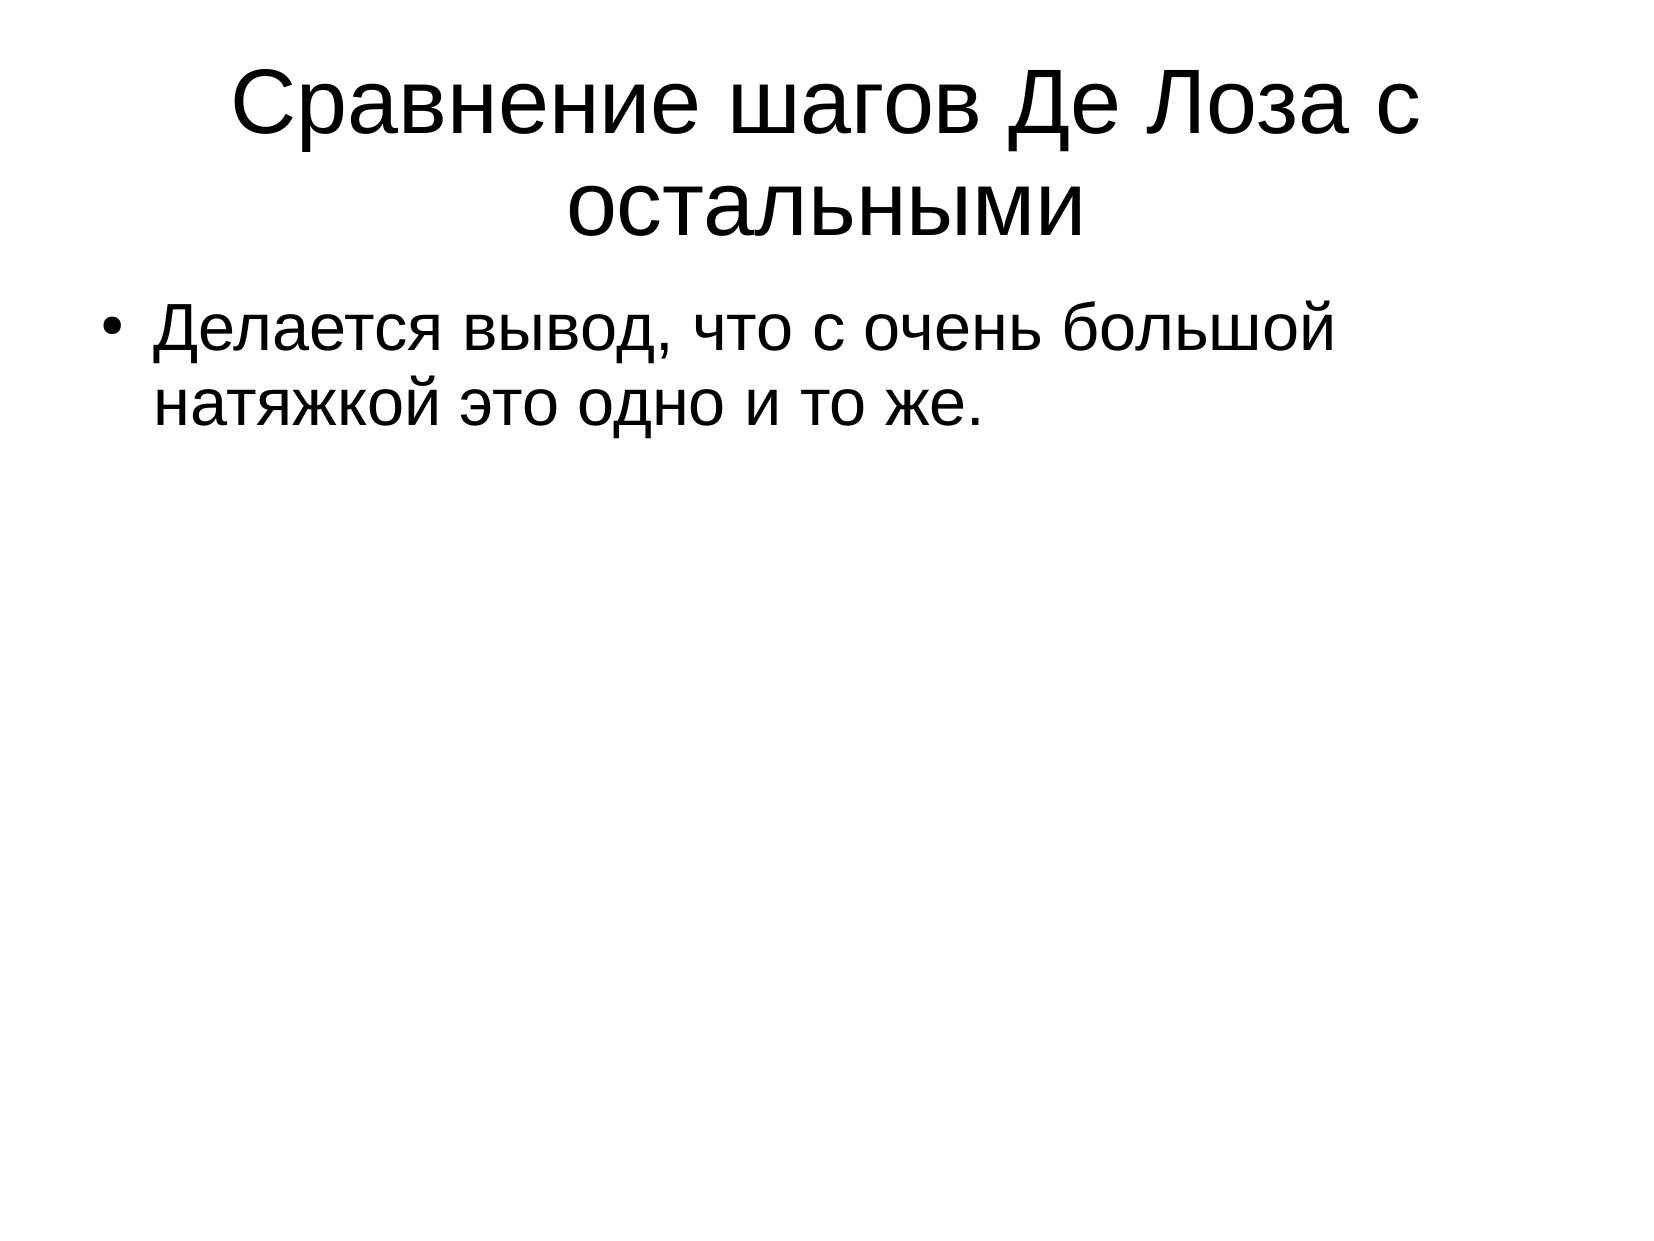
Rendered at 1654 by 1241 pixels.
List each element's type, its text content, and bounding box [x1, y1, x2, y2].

title Сравнение шагов Де Лоза с остальными [82, 49, 1571, 257]
list Делается вывод, что с очень большой натяжкой это одно и то же. [82, 290, 1571, 1010]
